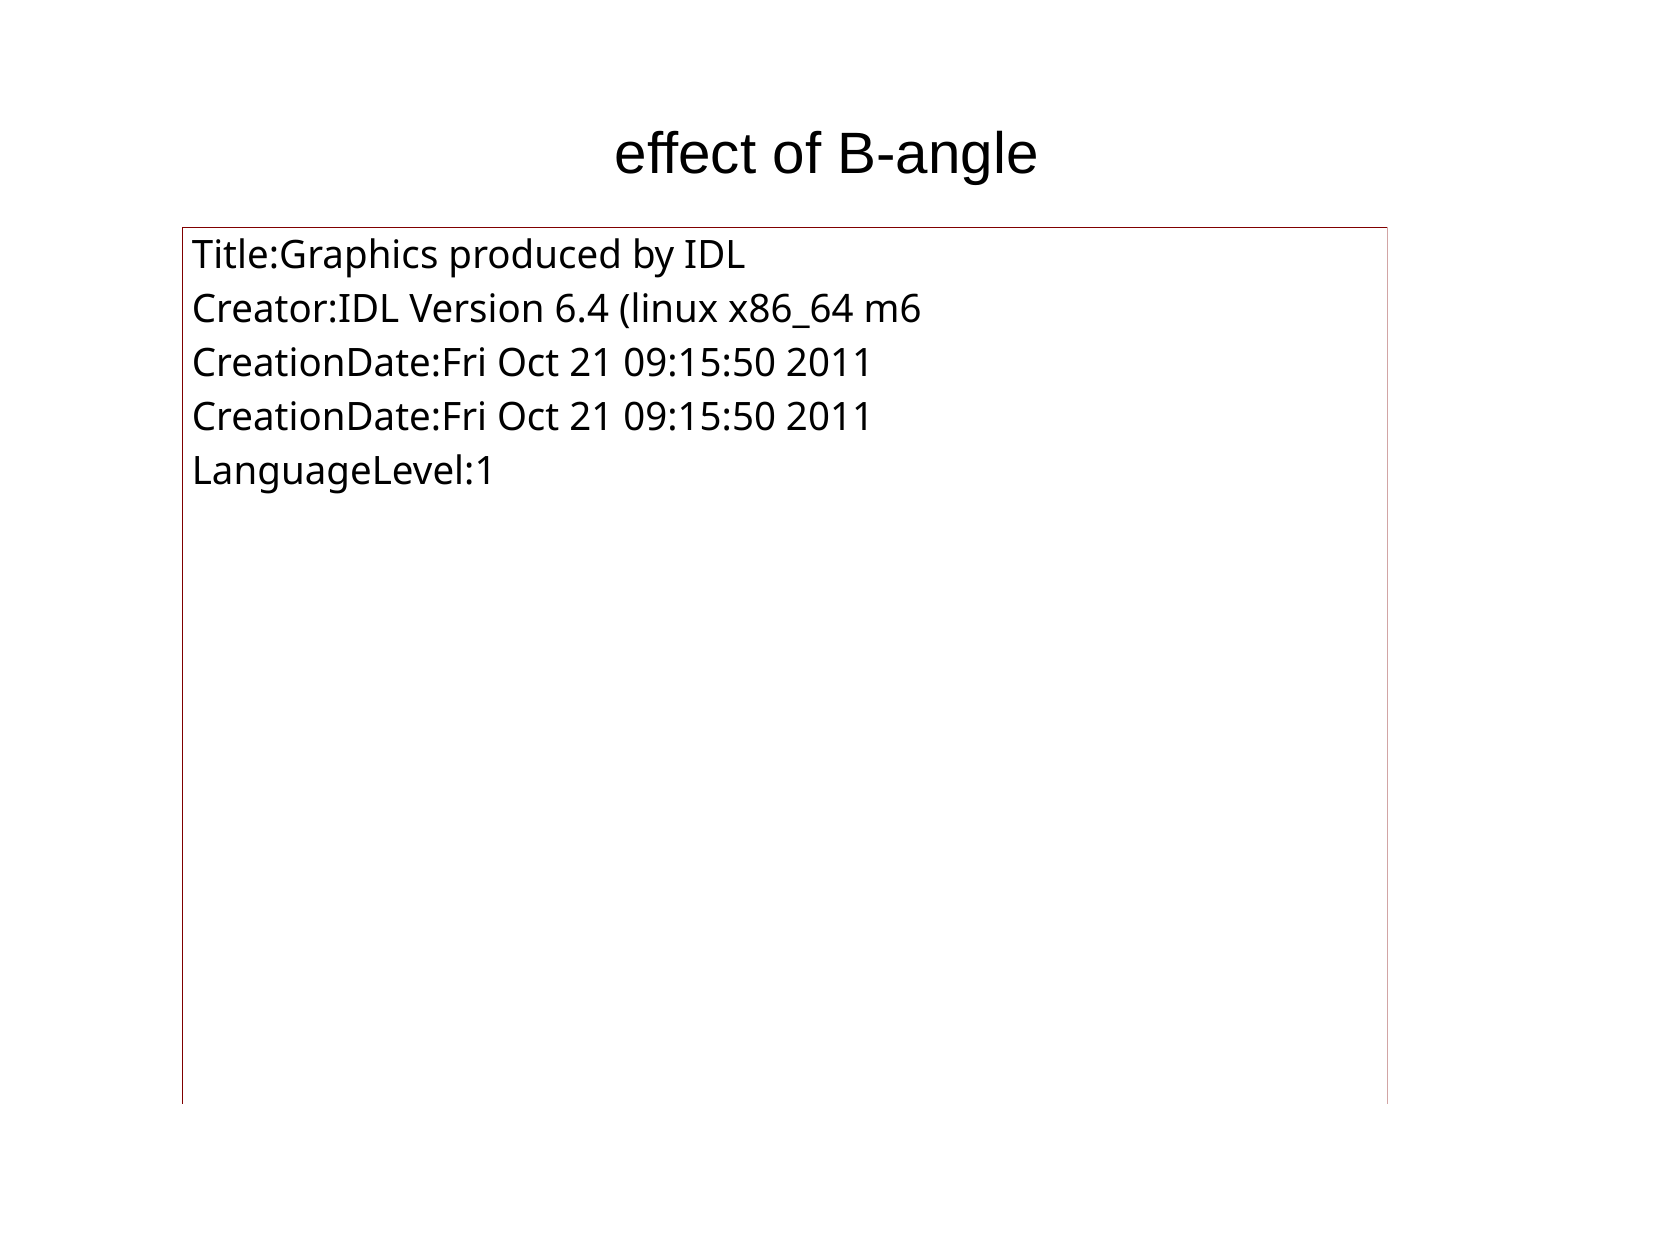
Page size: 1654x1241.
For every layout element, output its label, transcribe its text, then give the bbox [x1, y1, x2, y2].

title effect of B-angle [82, 56, 1571, 250]
picture [179, 225, 1388, 1104]
